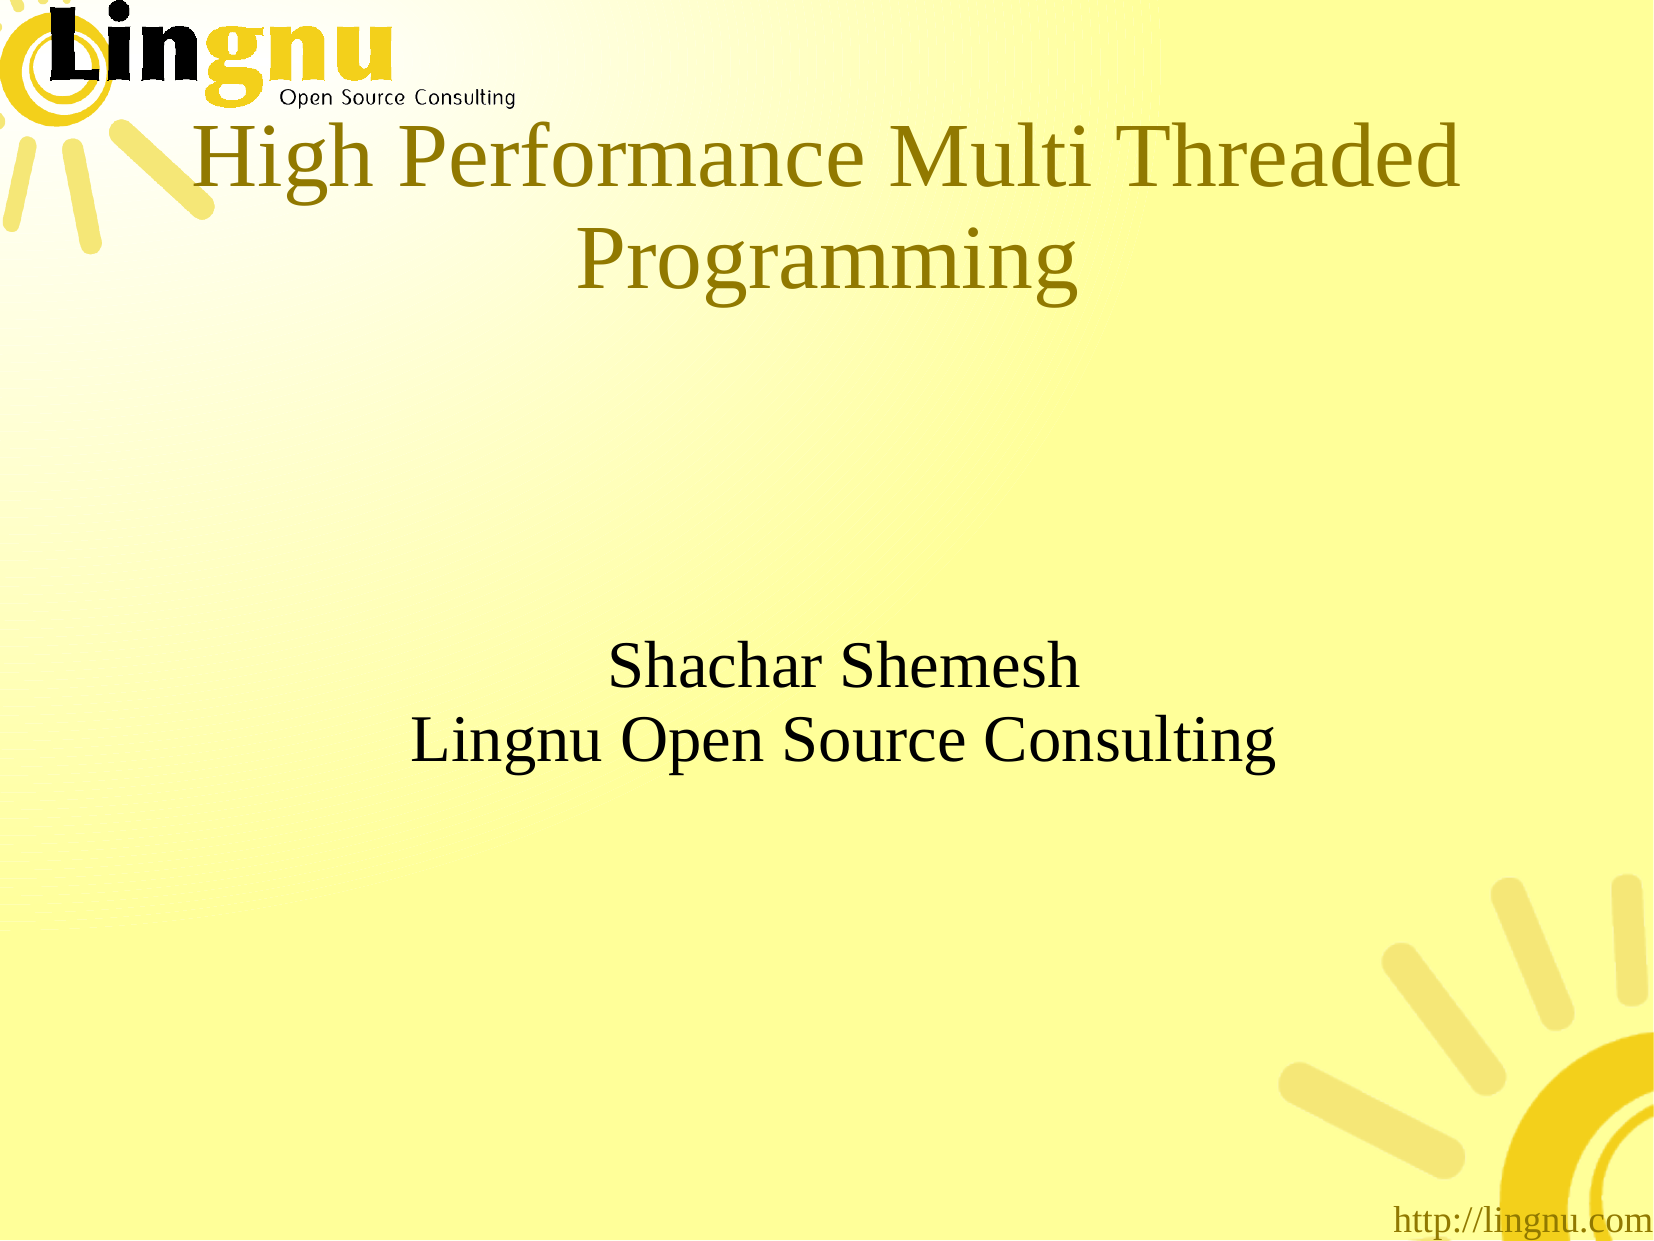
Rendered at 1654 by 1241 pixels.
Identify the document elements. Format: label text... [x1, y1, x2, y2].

picture [1256, 871, 1654, 1241]
picture [0, 0, 516, 256]
title High Performance Multi Threaded Programming [121, 102, 1534, 222]
subtitle Shachar Shemesh Lingnu Open Source Consulting [29, 222, 1625, 1182]
